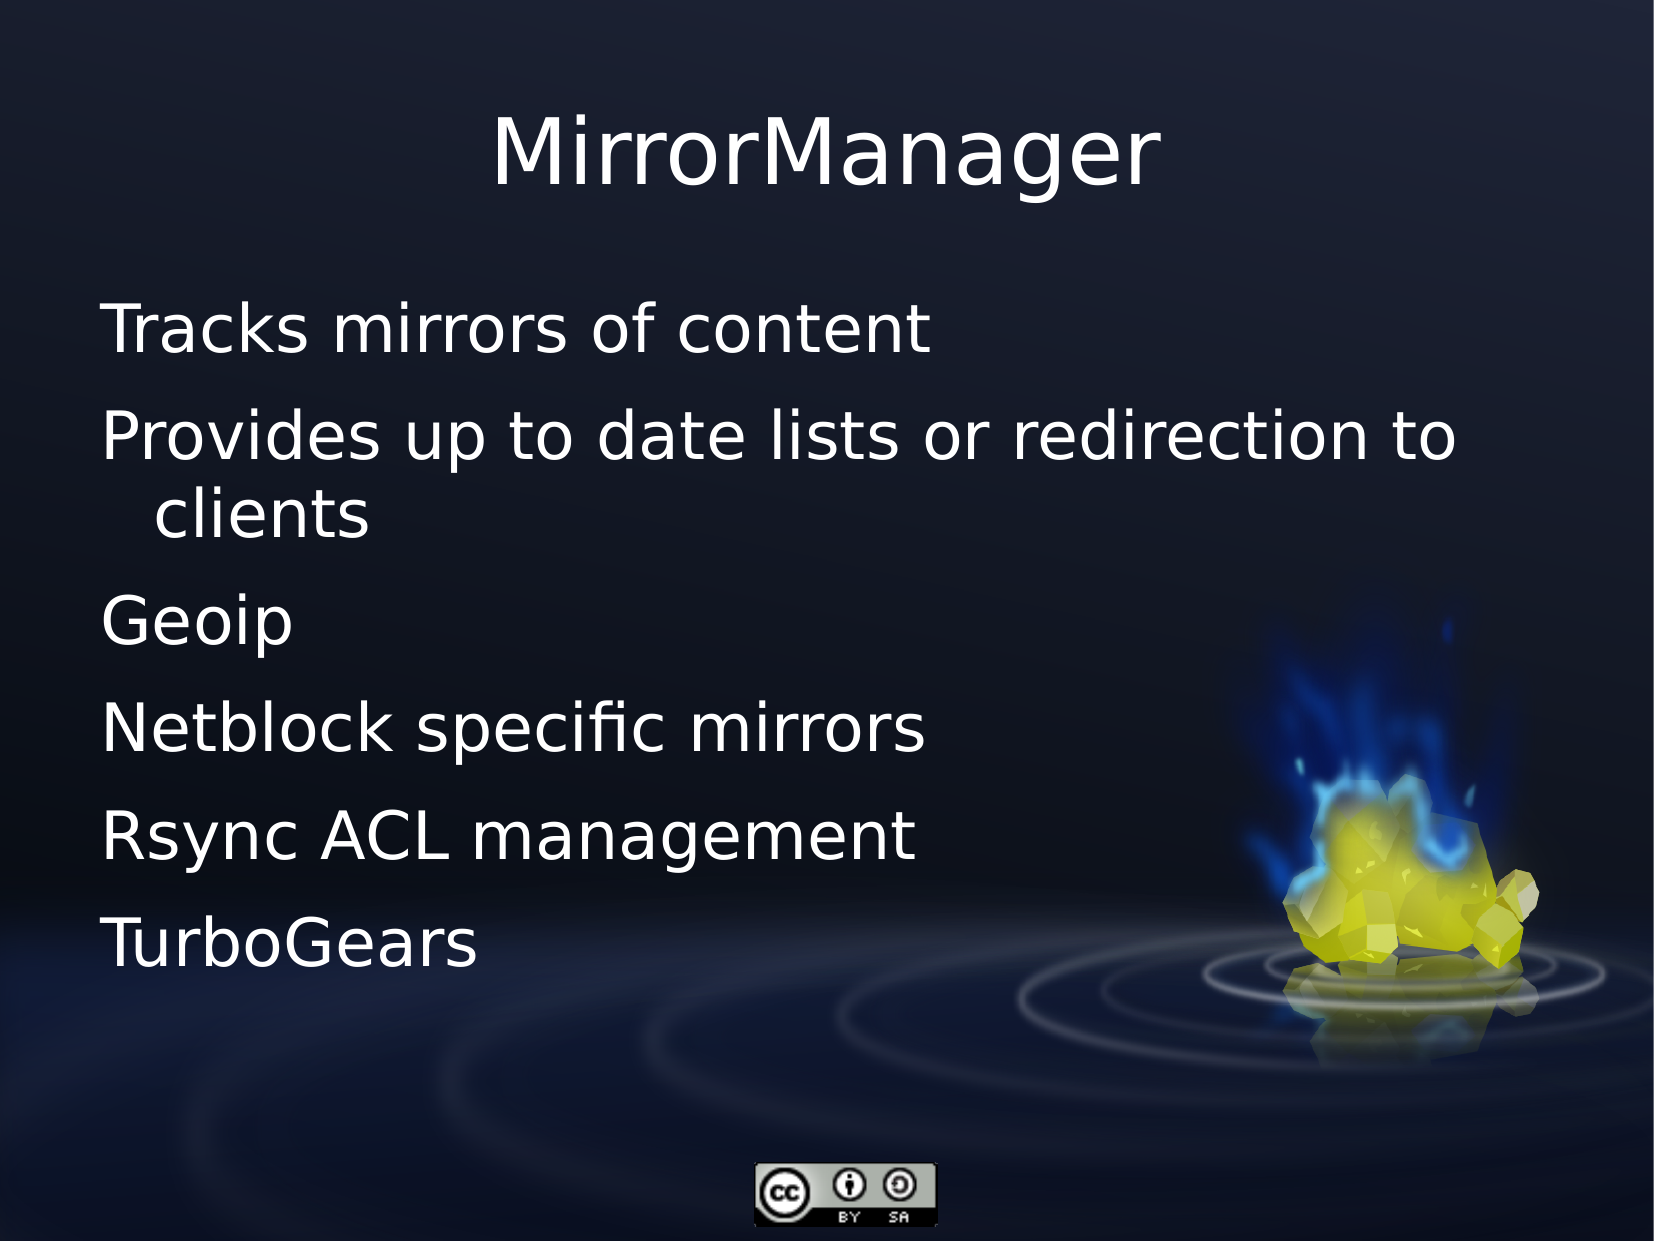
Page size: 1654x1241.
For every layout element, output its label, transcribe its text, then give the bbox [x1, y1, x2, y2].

picture [0, 0, 1654, 1241]
title MirrorManager [82, 56, 1571, 250]
list Tracks mirrors of content Provides up to date lists or redirection to clients Geoip Netblock specific mirrors Rsync ACL management TurboGears [82, 290, 1571, 1094]
